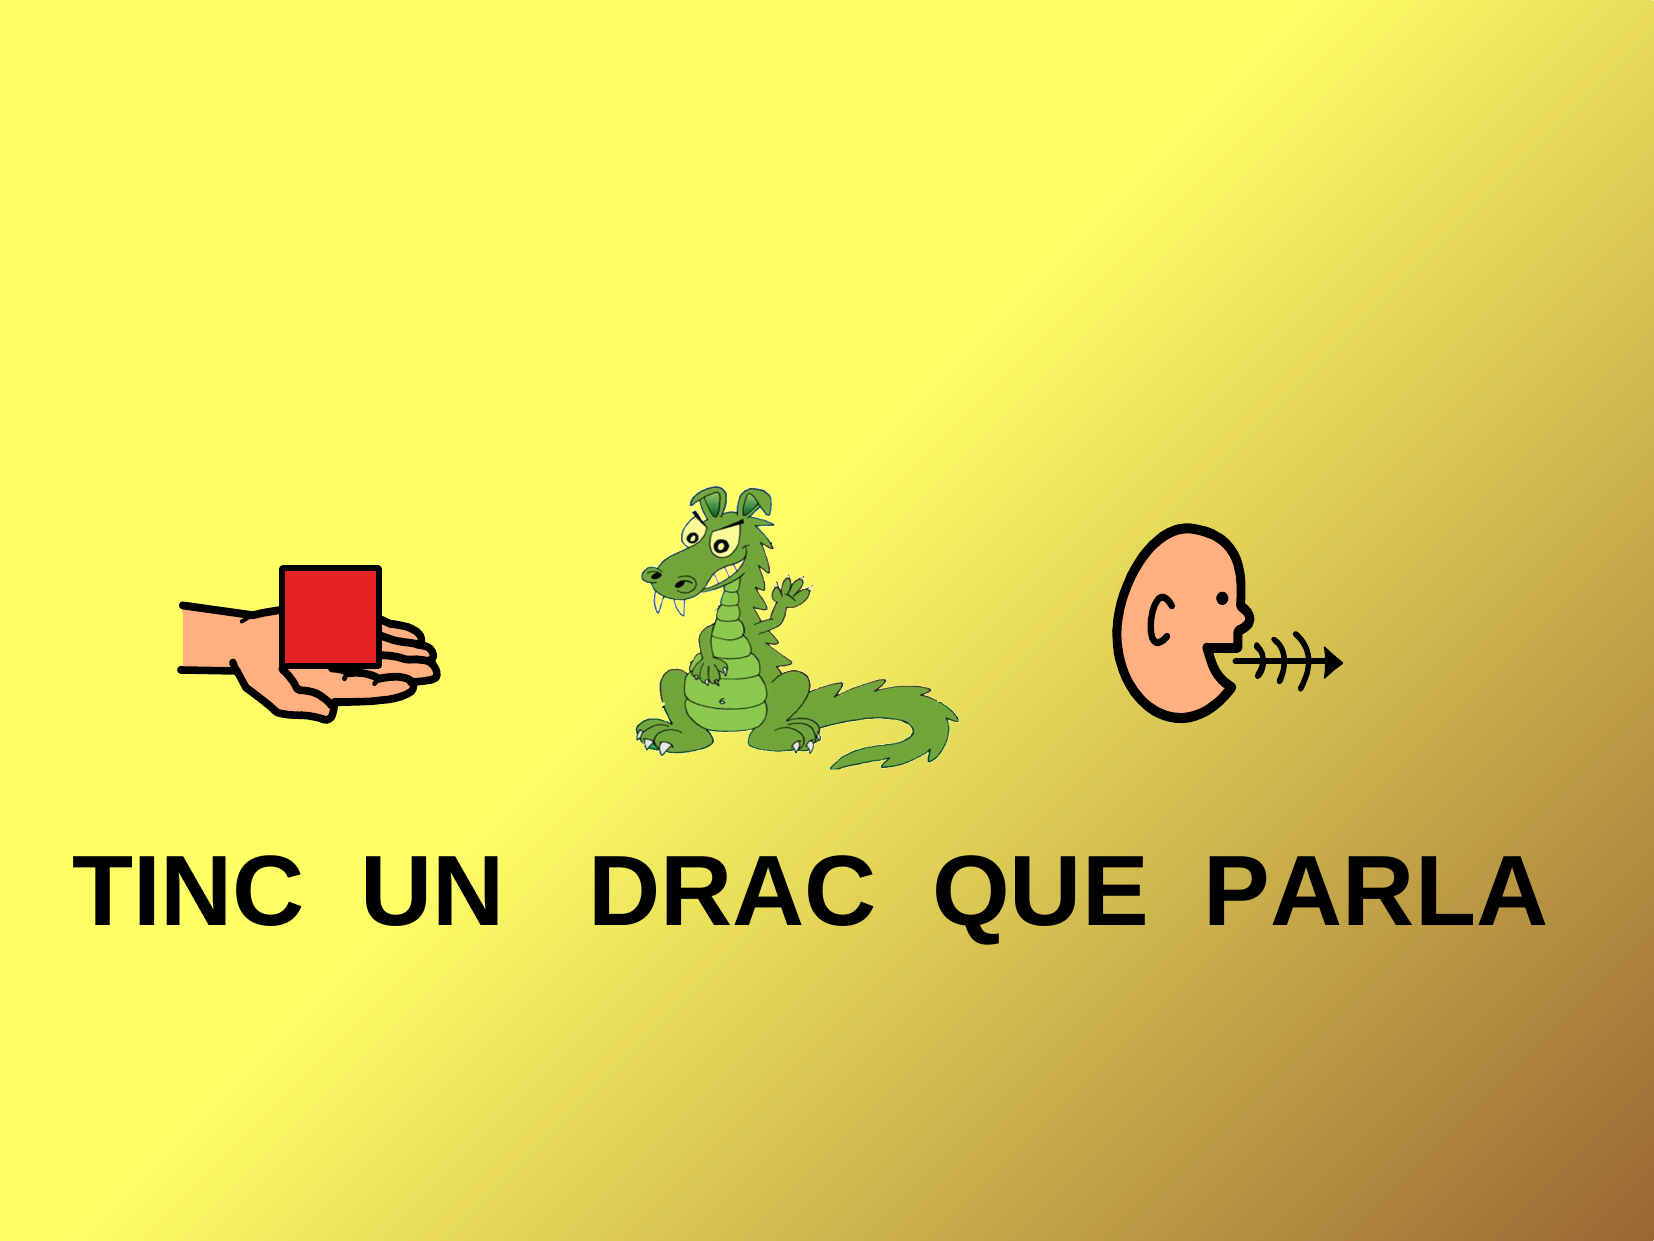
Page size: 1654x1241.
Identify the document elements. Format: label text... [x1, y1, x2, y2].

picture [177, 531, 443, 768]
text_box TINC UN DRAC QUE PARLA [29, 827, 1654, 1004]
picture [1092, 501, 1351, 748]
picture [620, 472, 964, 775]
